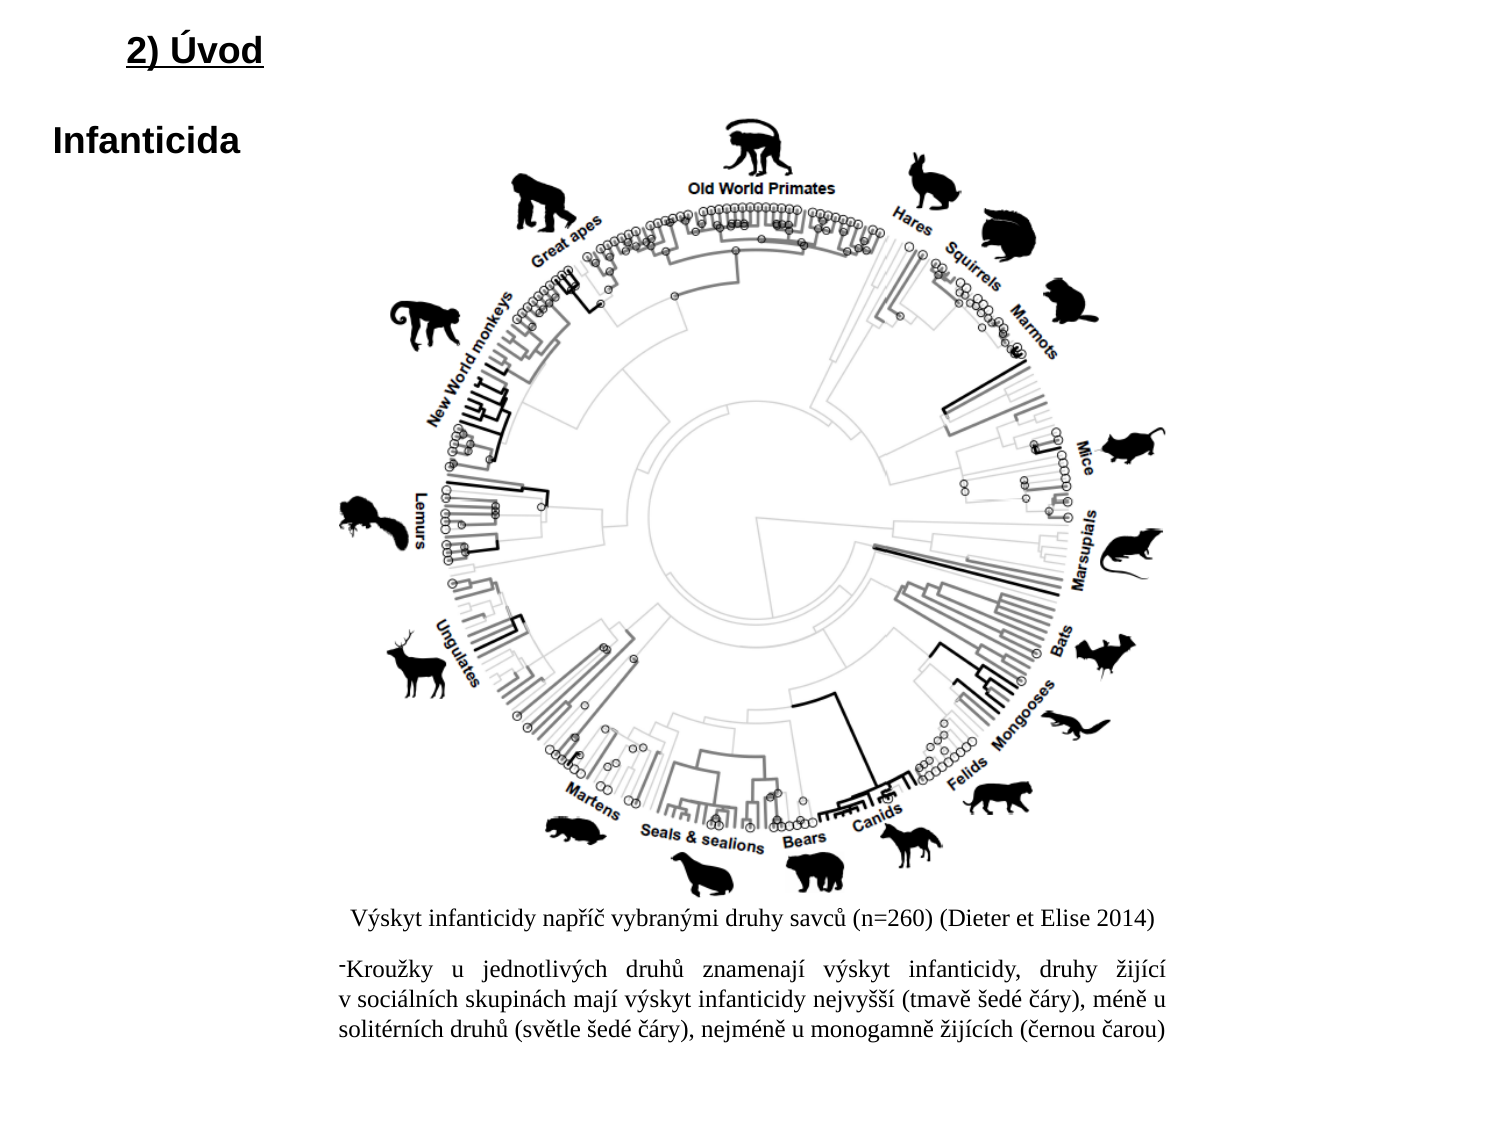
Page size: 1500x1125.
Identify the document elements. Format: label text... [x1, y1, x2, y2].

text_box 2) Úvod Infanticida [16, 19, 1499, 262]
text_box Výskyt infanticidy napříč vybranými druhy savců (n=260) (Dieter et Elise 2014) Kroužky u jednotlivých druhů znamenají výskyt infanticidy, druhy žijící v sociálních skupinách mají výskyt infanticidy nejvyšší (tmavě šedé čáry), méně u solitérních druhů (světle šedé čáry), nejméně u monogamně žijících (černou čarou) [338, 901, 1177, 1045]
picture [338, 113, 1177, 901]
